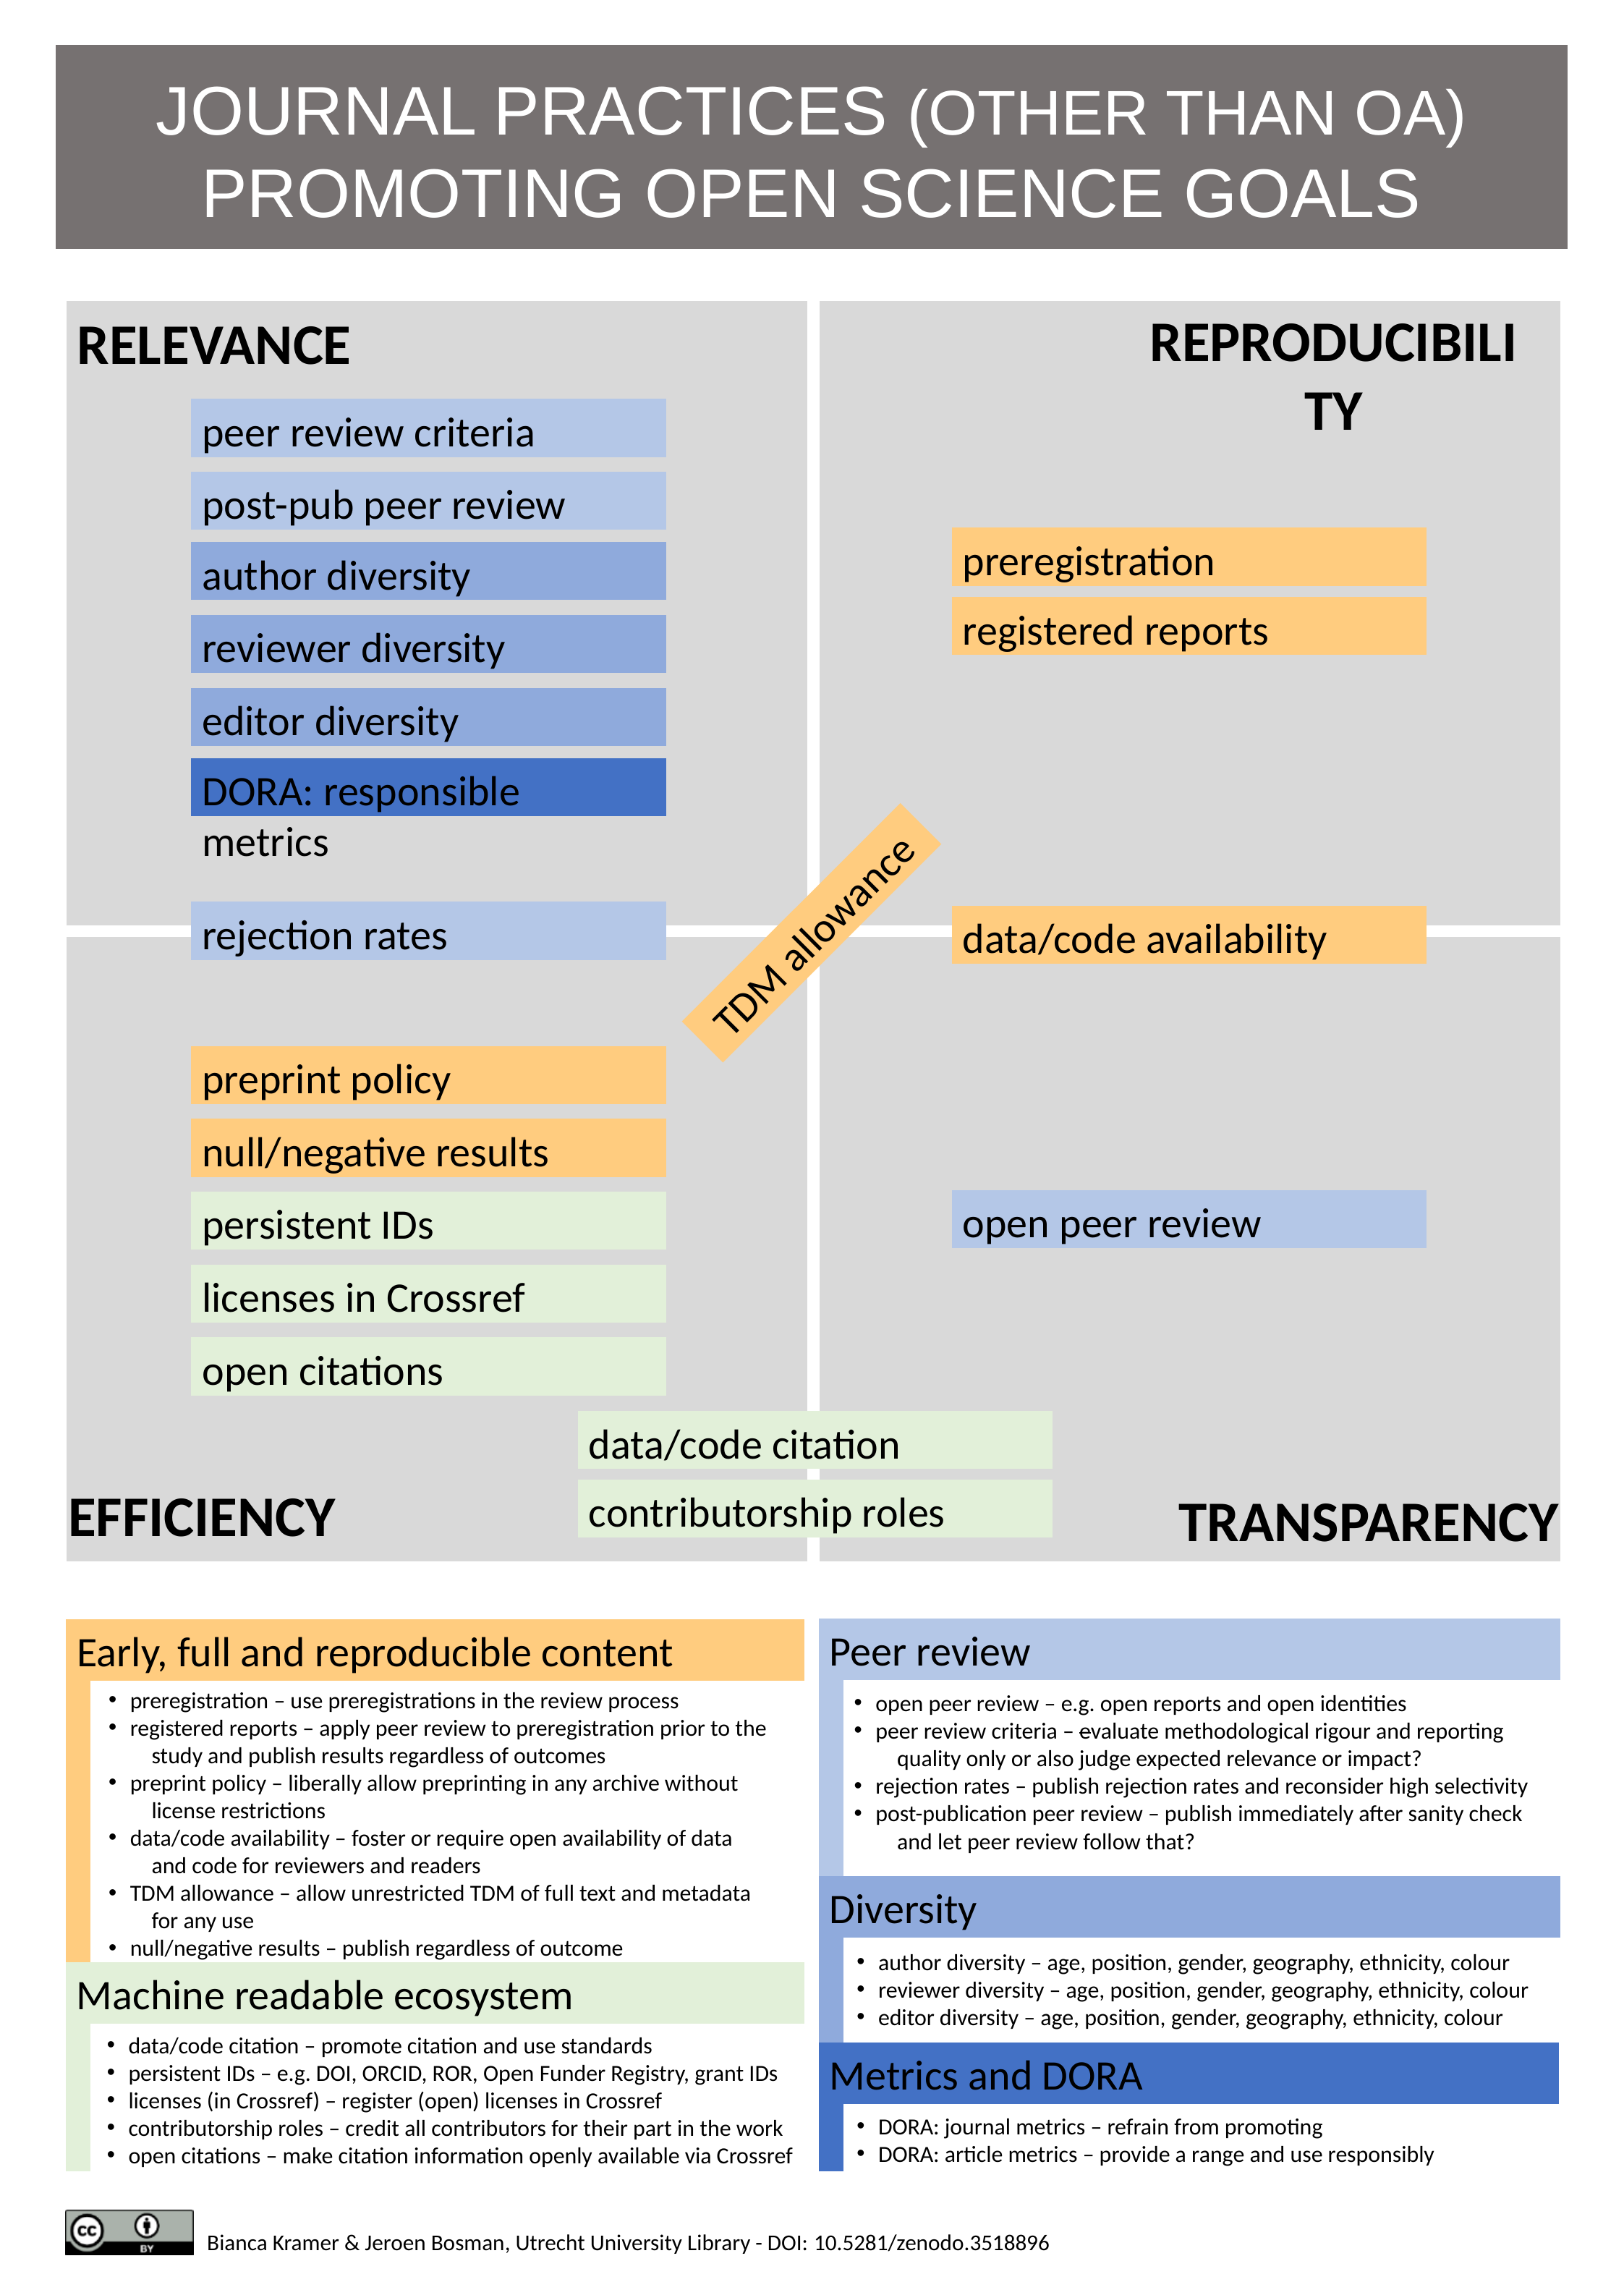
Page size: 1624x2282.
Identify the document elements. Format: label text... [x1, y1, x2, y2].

text_box null/negative results [191, 1119, 666, 1177]
text_box preprint policy [191, 1046, 666, 1104]
text_box open peer review – e.g. open reports and open identities peer review criteria – evaluate methodological rigour and reporting quality only or also judge expected relevance or impact? rejection rates – publish rejection rates and reconsider high selectivity post-publication peer review – publish immediately after sanity check and let peer review follow that? [843, 1683, 1555, 1859]
text_box [819, 2100, 843, 2171]
text_box Reproducibility [1128, 298, 1540, 379]
text_box data/code availability [952, 906, 1427, 964]
text_box peer review criteria [191, 399, 666, 457]
text_box [56, 45, 1568, 60]
text_box persistent IDs [191, 1192, 666, 1250]
text_box Bianca Kramer & Jeroen Bosman, Utrecht University Library - DOI: 10.5281/zenodo.3518896 [196, 2223, 1060, 2260]
text_box DORA: responsible metrics [191, 758, 666, 816]
text_box preregistration [952, 527, 1427, 586]
text_box open citations [191, 1337, 666, 1396]
picture [65, 2210, 194, 2255]
text_box Metrics and DORA [819, 2043, 1559, 2104]
text_box Machine readable ecosystem [66, 1962, 804, 2024]
text_box TDM allowance [681, 802, 942, 1063]
text_box [820, 301, 1560, 925]
text_box journal practices (other than OA) promoting Open Science goals [55, 60, 1568, 239]
text_box Transparency [1162, 1478, 1575, 1559]
text_box [66, 2021, 90, 2171]
text_box [67, 301, 807, 925]
text_box Peer review [819, 1619, 1560, 1680]
text_box Relevance [30, 301, 399, 383]
text_box contributorship roles [578, 1480, 1053, 1537]
text_box licenses in Crossref [191, 1265, 666, 1323]
text_box [67, 937, 807, 1561]
text_box data/code citation [578, 1411, 1053, 1469]
text_box reviewer diversity [191, 615, 666, 673]
text_box Efficiency [18, 1473, 386, 1552]
text_box open peer review [952, 1190, 1427, 1248]
text_box [820, 937, 1560, 1561]
text_box data/code citation – promote citation and use standards persistent IDs – e.g. DOI, ORCID, ROR, Open Funder Registry, grant IDs licenses (in Crossref) – register (open) licenses in Crossref contributorship roles – credit all contributors for their part in the work open citations – make citation information openly available via Crossref [96, 2025, 812, 2173]
text_box editor diversity [191, 688, 666, 746]
text_box [66, 1677, 90, 1962]
text_box preregistration – use preregistrations in the review process registered reports – apply peer review to preregistration prior to the study and publish results regardless of outcomes preprint policy – liberally allow preprinting in any archive without license restrictions data/code availability – foster or require open availability of data and code for reviewers and readers TDM allowance – allow unrestricted TDM of full text and metadata for any use null/negative results – publish regardless of outcome [98, 1680, 802, 1967]
text_box Early, full and reproducible content [66, 1619, 804, 1681]
text_box DORA: journal metrics – refrain from promoting DORA: article metrics – provide a range and use responsibly [846, 2106, 1581, 2173]
text_box rejection rates [191, 902, 666, 960]
text_box [819, 1676, 843, 1876]
text_box [56, 239, 1568, 249]
text_box author diversity [191, 542, 666, 600]
text_box Diversity [819, 1876, 1560, 1938]
text_box post-pub peer review [191, 472, 666, 530]
text_box [819, 1938, 843, 2043]
text_box registered reports [952, 597, 1427, 655]
text_box author diversity – age, position, gender, geography, ethnicity, colour reviewer diversity – age, position, gender, geography, ethnicity, colour editor diversity – age, position, gender, geography, ethnicity, colour [846, 1942, 1552, 2035]
